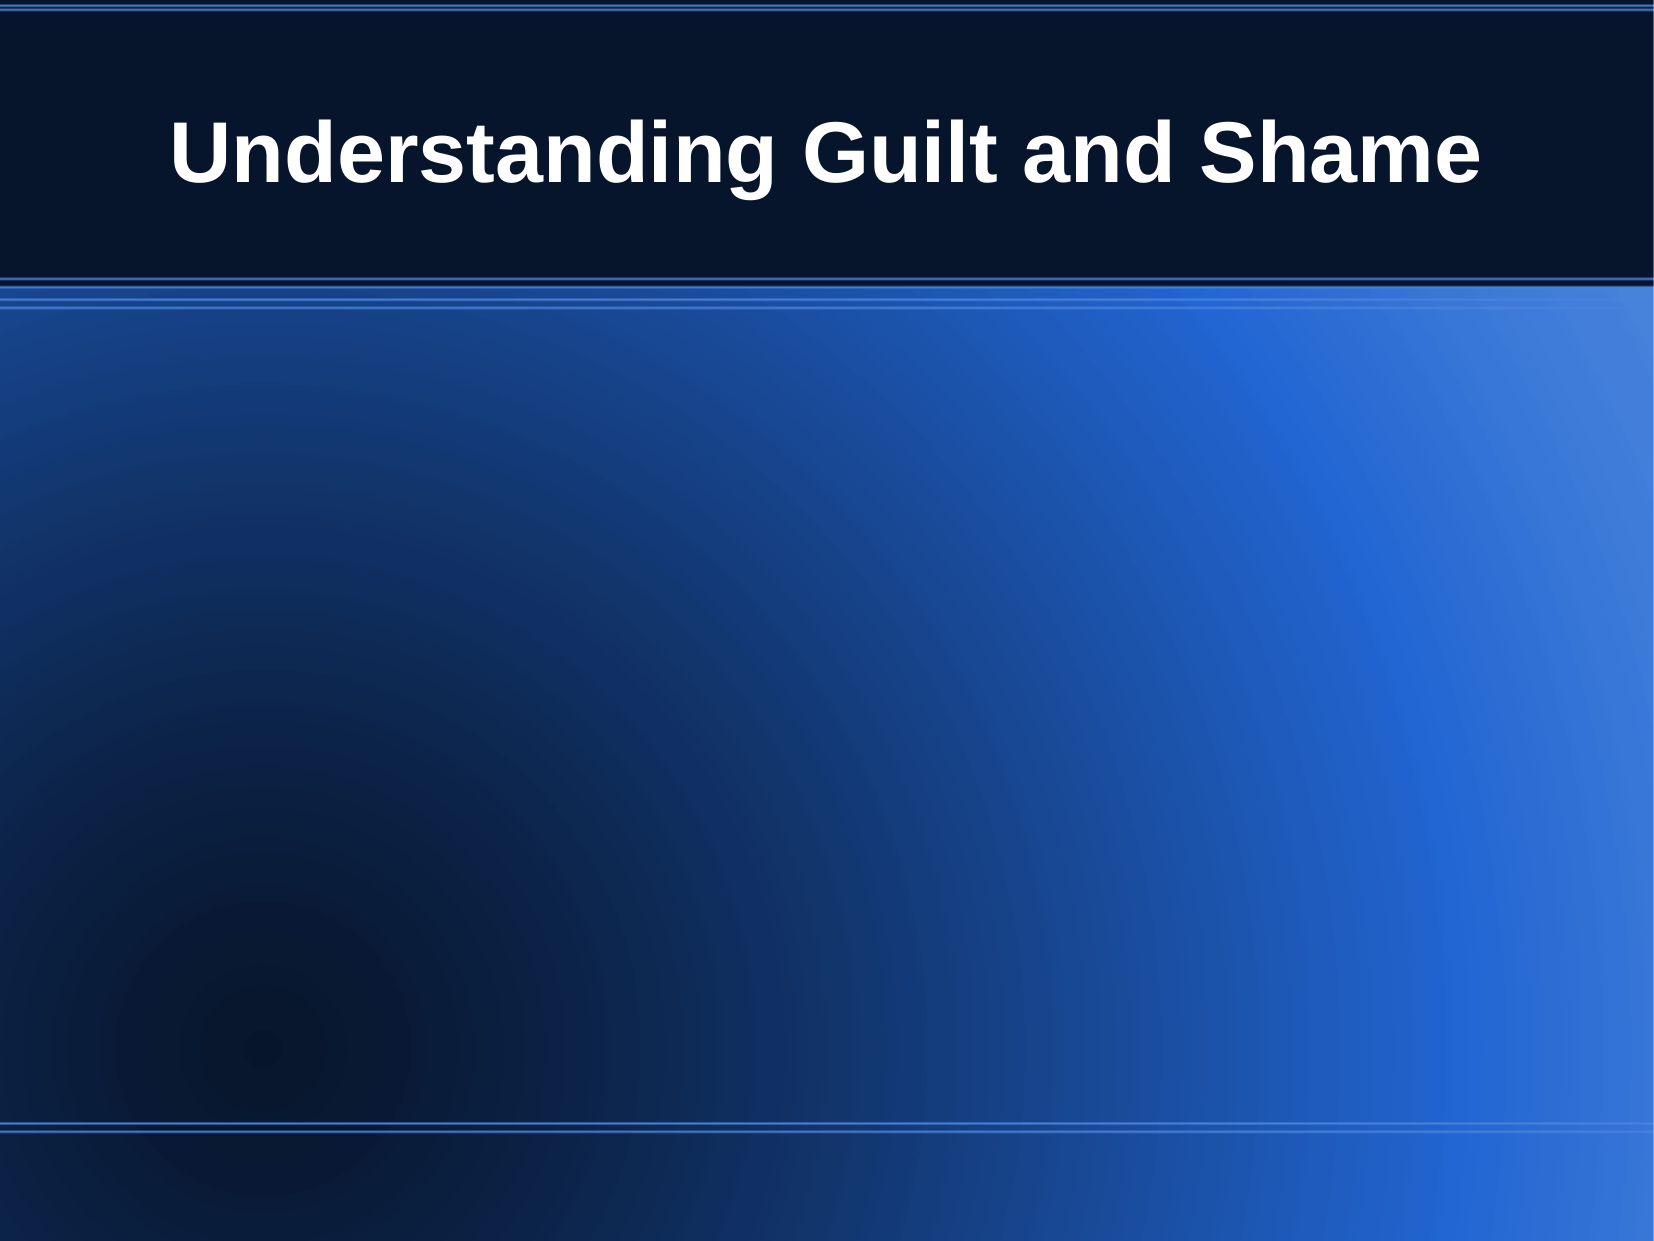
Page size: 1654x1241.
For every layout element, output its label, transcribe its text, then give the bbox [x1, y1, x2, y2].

picture [0, 0, 1654, 1241]
title Understanding Guilt and Shame [82, 49, 1571, 257]
